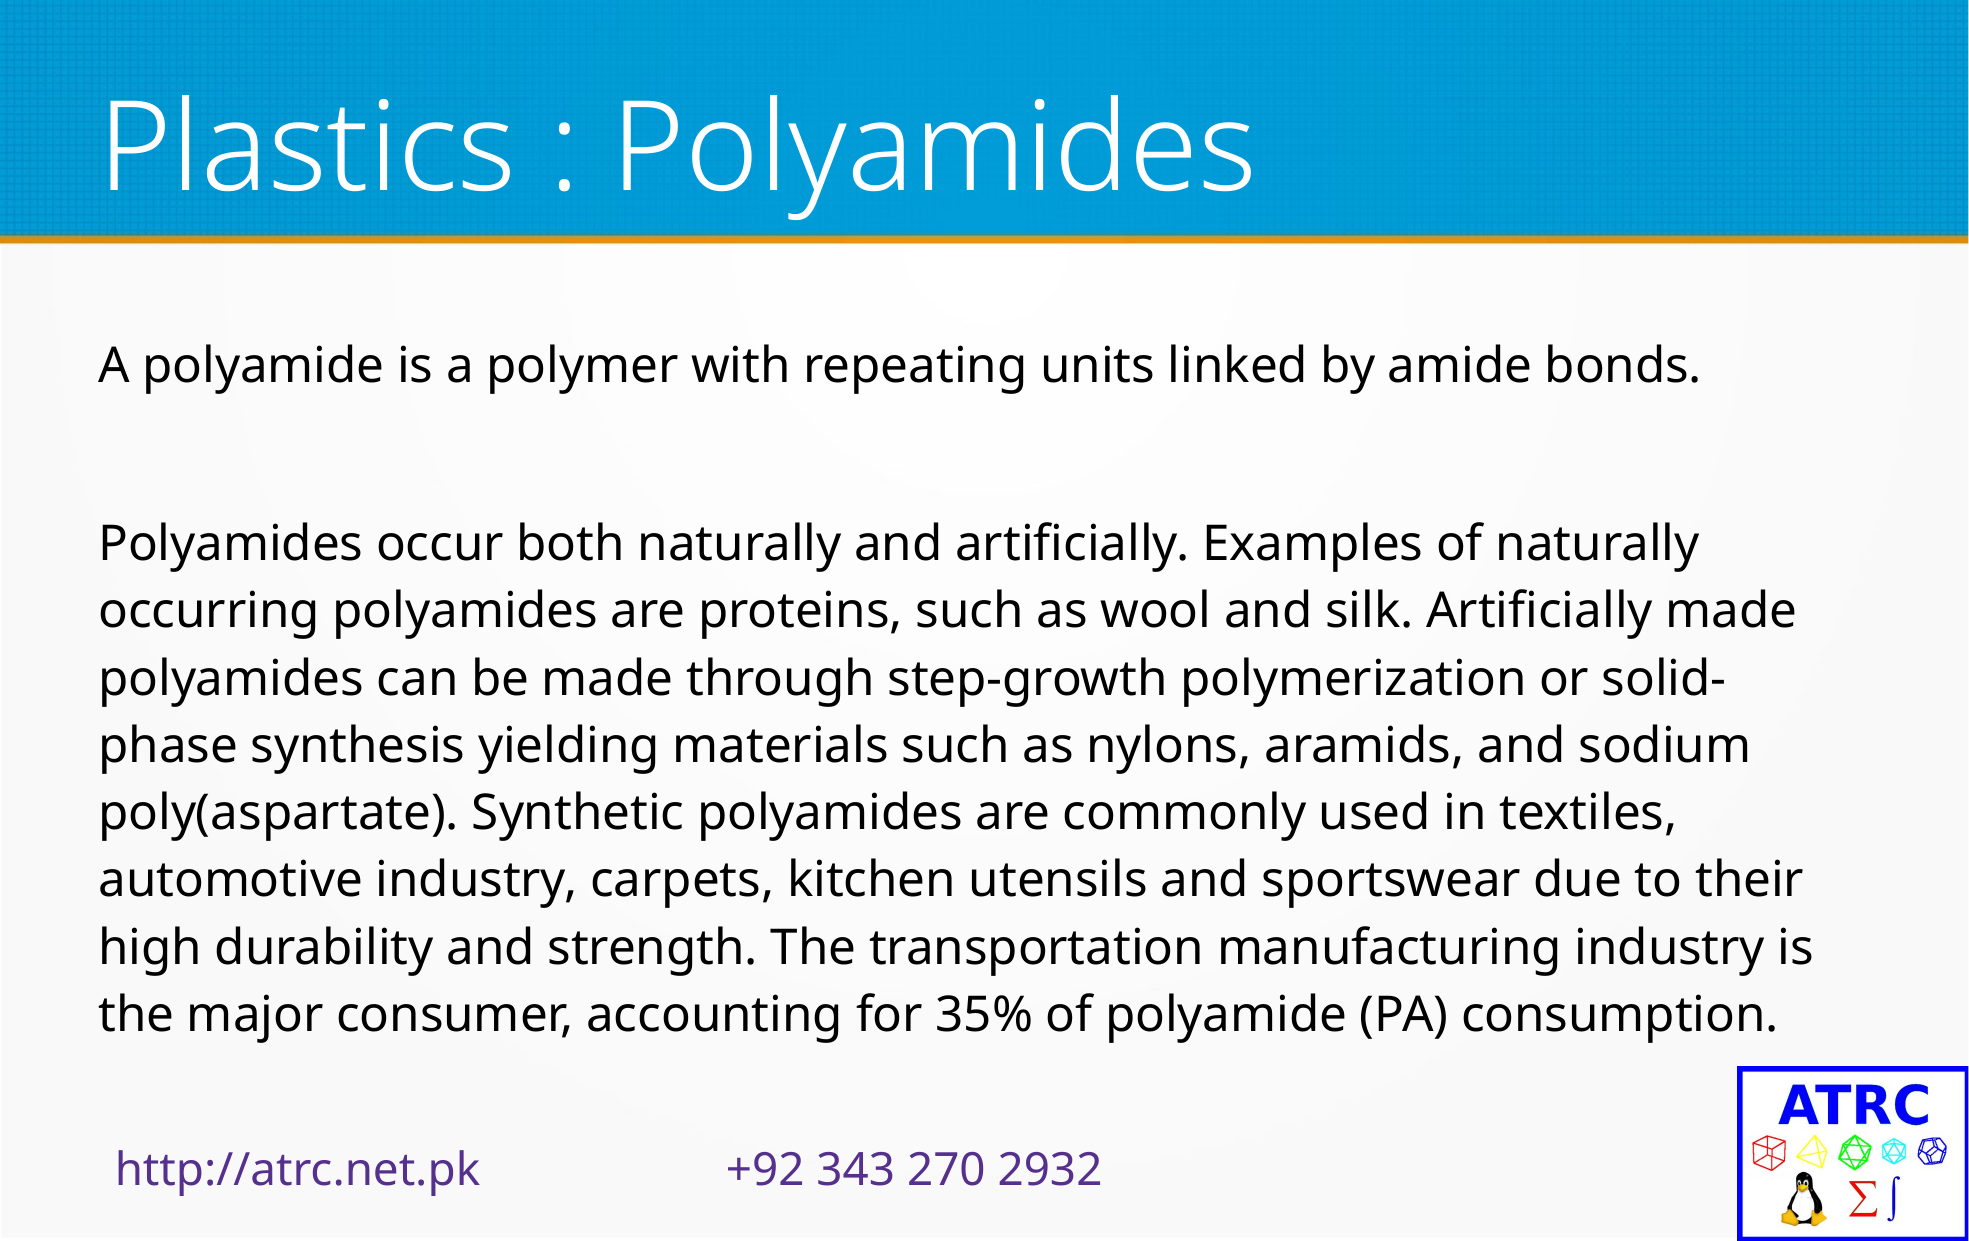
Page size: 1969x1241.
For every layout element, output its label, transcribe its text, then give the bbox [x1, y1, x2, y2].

list A polyamide is a polymer with repeating units linked by amide bonds. Polyamides occur both naturally and artificially. Examples of naturally occurring polyamides are proteins, such as wool and silk. Artificially made polyamides can be made through step-growth polymerization or solid-phase synthesis yielding materials such as nylons, aramids, and sodium poly(aspartate). Synthetic polyamides are commonly used in textiles, automotive industry, carpets, kitchen utensils and sportswear due to their high durability and strength. The transportation manufacturing industry is the major consumer, accounting for 35% of polyamide (PA) consumption. [98, 330, 1861, 1096]
picture [0, 233, 1969, 1241]
title Plastics : Polyamides [98, 19, 1870, 227]
